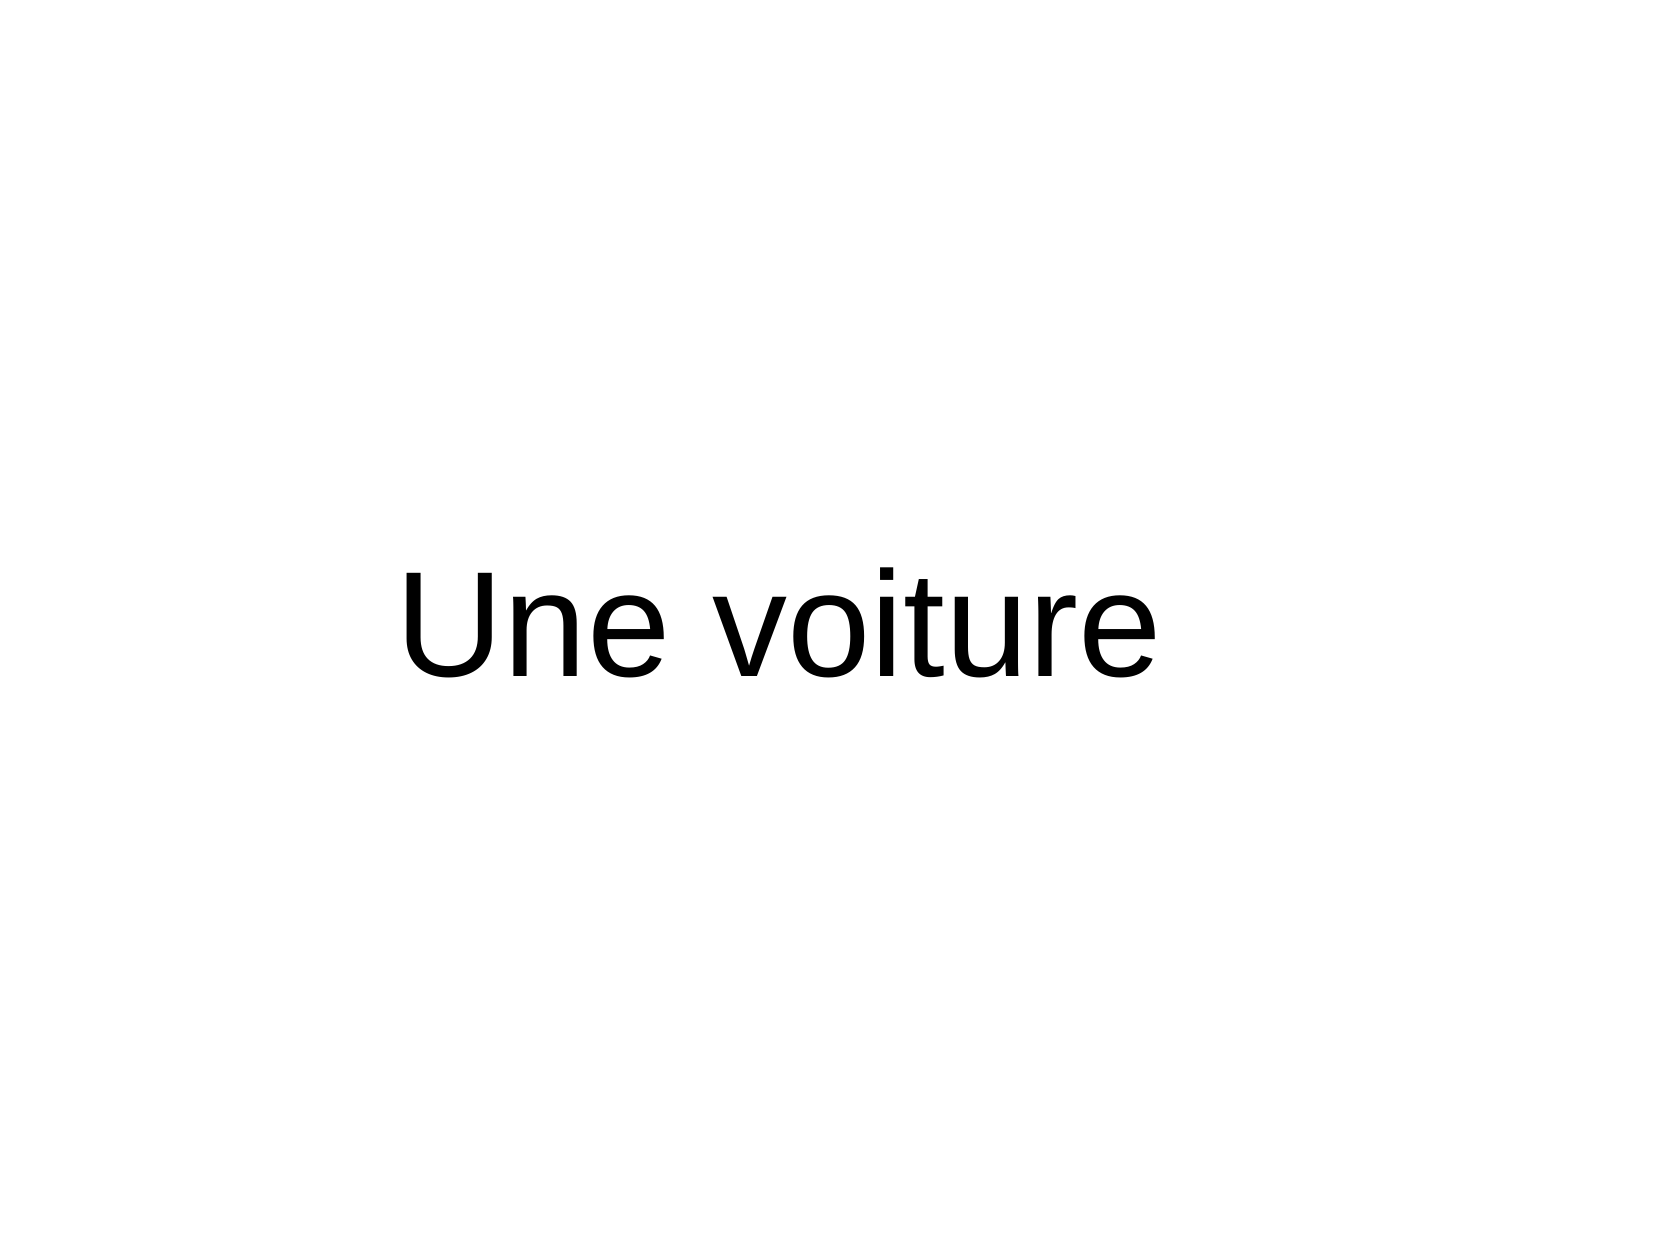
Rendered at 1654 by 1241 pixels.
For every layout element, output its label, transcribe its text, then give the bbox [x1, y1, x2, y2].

text_box Une voiture [380, 533, 1279, 717]
